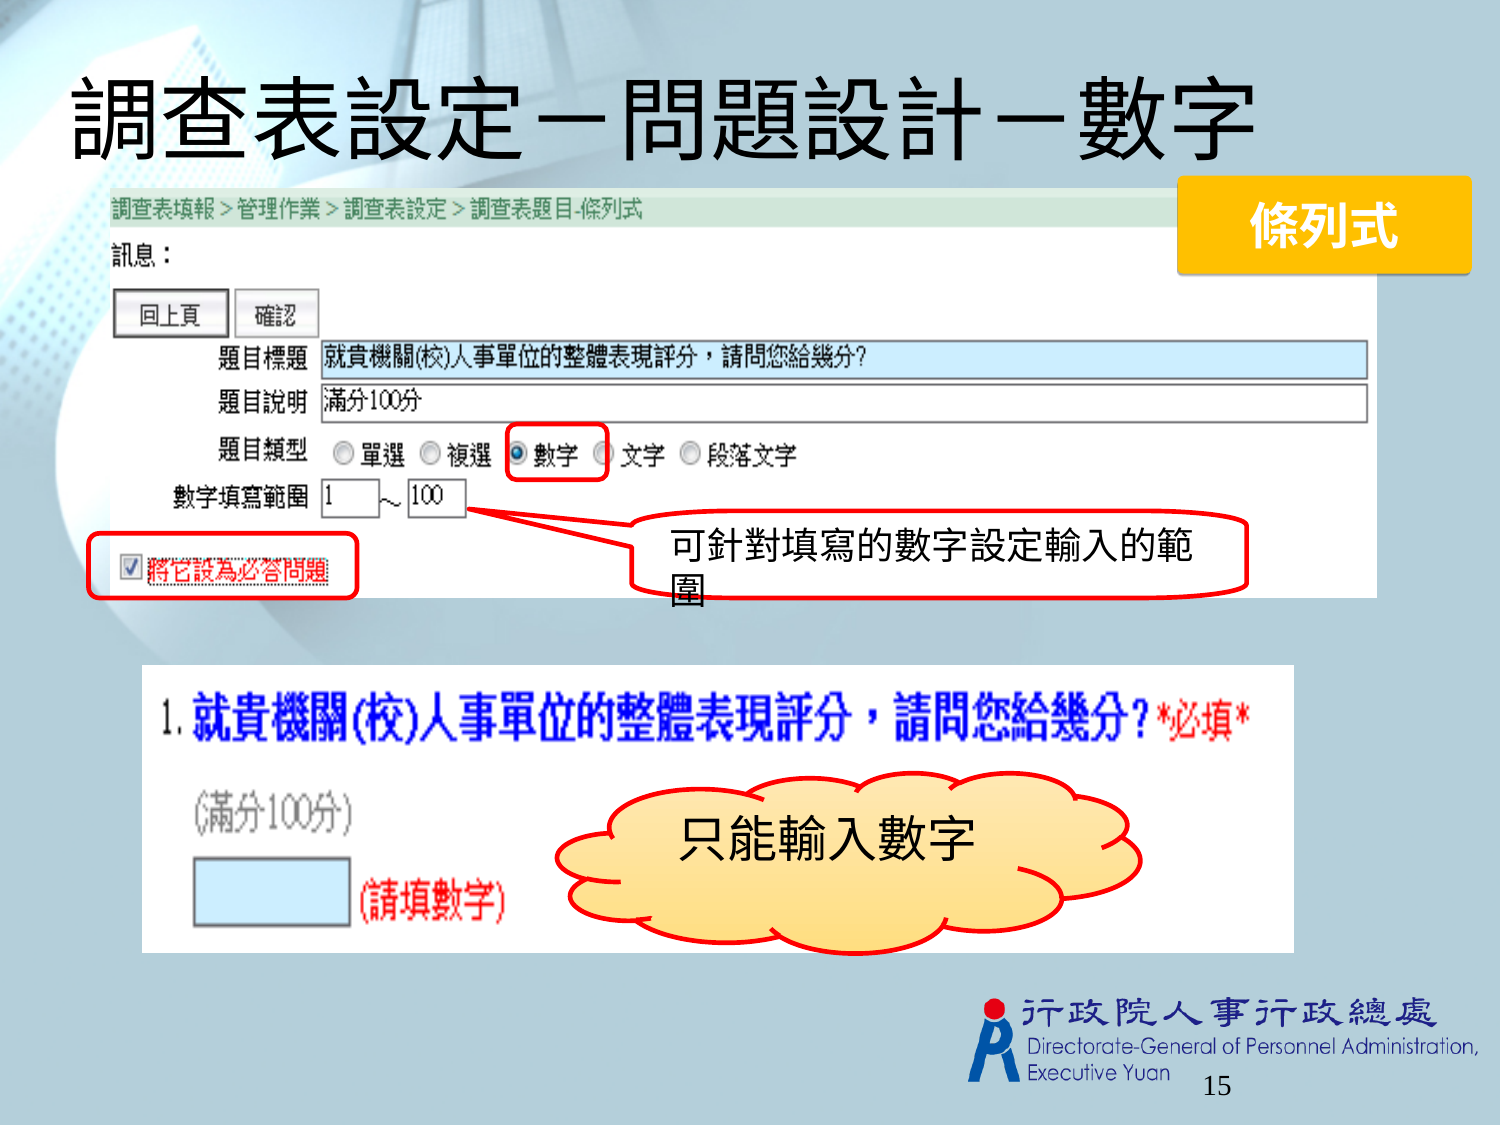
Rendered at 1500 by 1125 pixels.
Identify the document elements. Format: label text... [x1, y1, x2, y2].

text_box 可針對填寫的數字設定輸入的範圍 [675, 577, 701, 598]
text_box 可針對填寫的數字設定輸入的範圍 [469, 508, 1247, 598]
picture [142, 665, 1294, 953]
title 調查表設定－問題設計－數字 [53, 54, 1462, 125]
text_box 條列式 [1177, 175, 1472, 274]
picture [110, 536, 354, 595]
text_box [1187, 1058, 1500, 1125]
text_box 只能輸入數字 [557, 773, 1141, 954]
picture [110, 188, 1377, 598]
